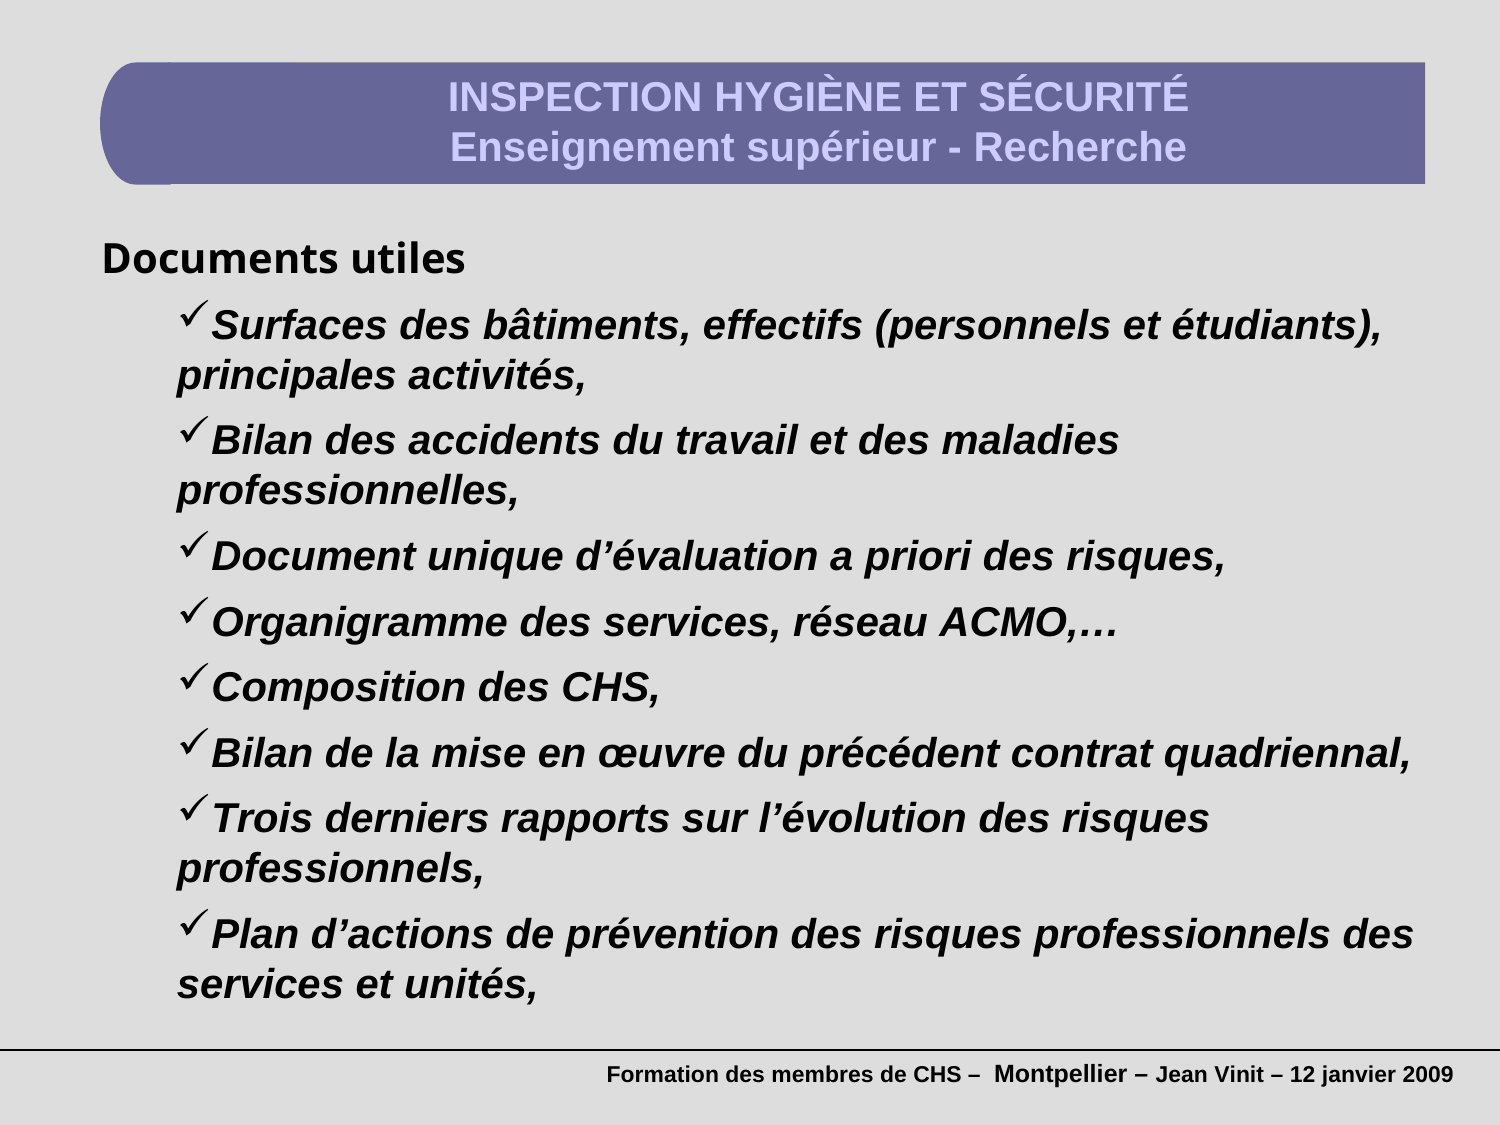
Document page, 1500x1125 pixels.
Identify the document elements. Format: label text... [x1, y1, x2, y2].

text_box Documents utiles Surfaces des bâtiments, effectifs (personnels et étudiants), principales activités, Bilan des accidents du travail et des maladies professionnelles, Document unique d’évaluation a priori des risques, Organigramme des services, réseau ACMO,… Composition des CHS, Bilan de la mise en œuvre du précédent contrat quadriennal, Trois derniers rapports sur l’évolution des risques professionnels, Plan d’actions de prévention des risques professionnels des services et unités, [87, 224, 1475, 1005]
